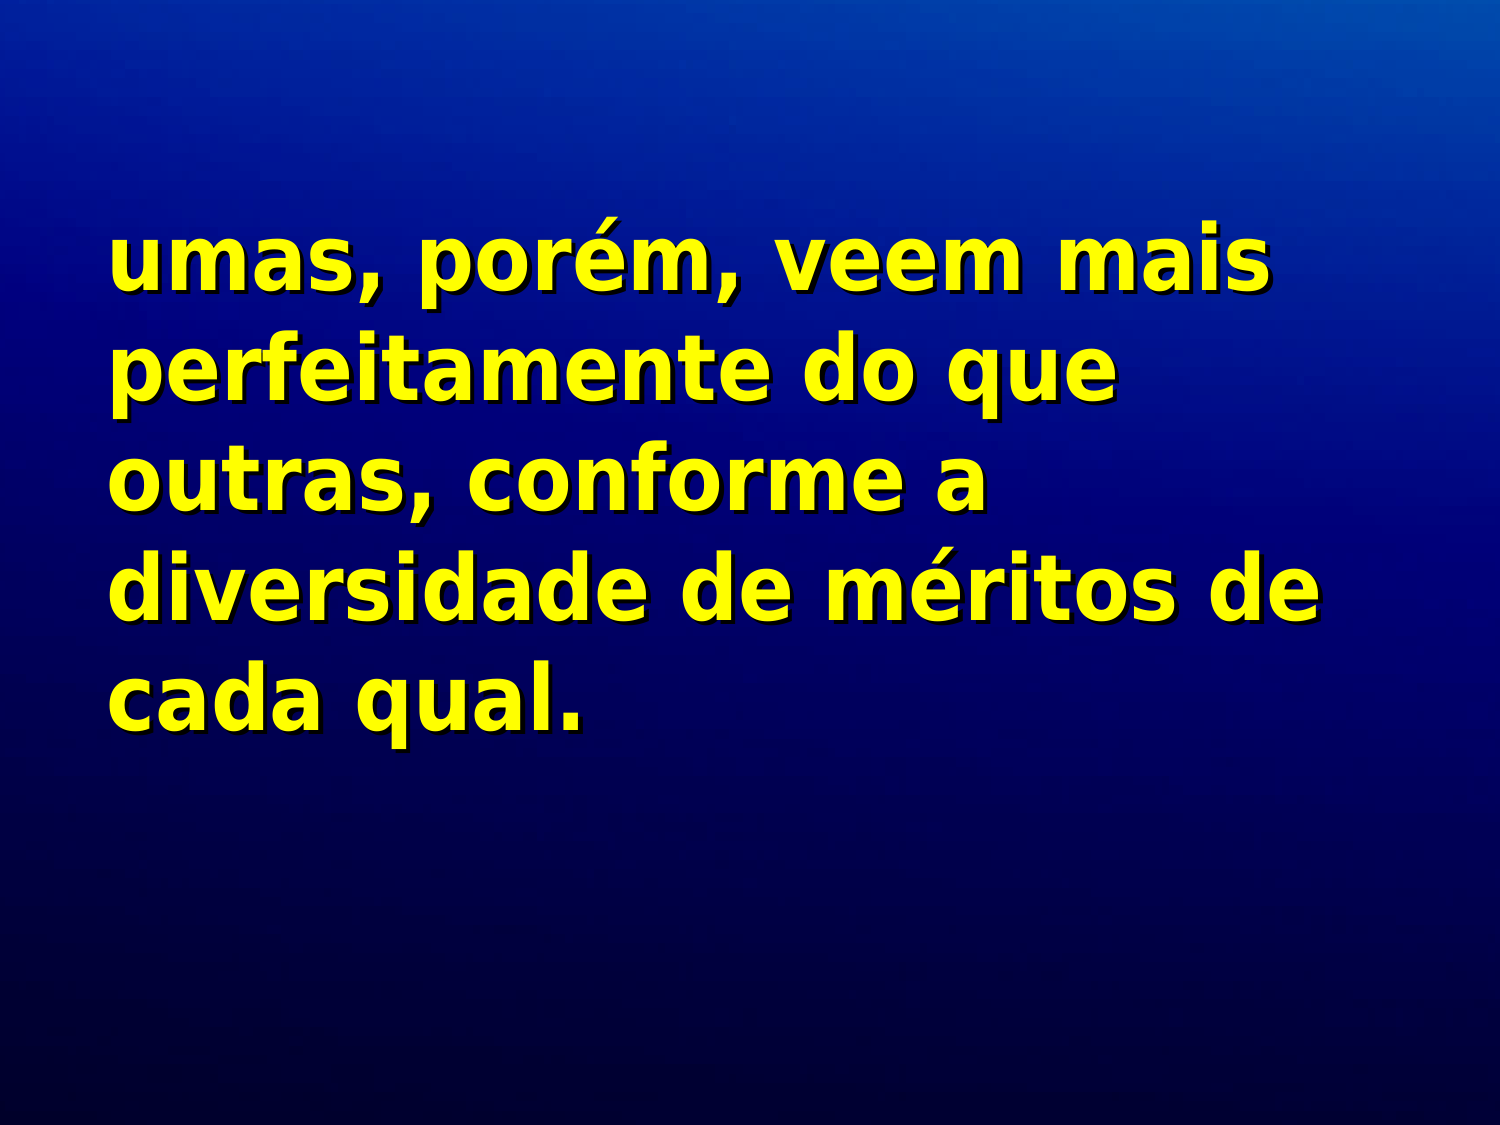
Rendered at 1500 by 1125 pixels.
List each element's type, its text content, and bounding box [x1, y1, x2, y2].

text_box umas, porém, veem mais perfeitamente do que outras, conforme a diversidade de méritos de cada qual. [92, 82, 1418, 1040]
picture [0, 0, 1500, 1125]
